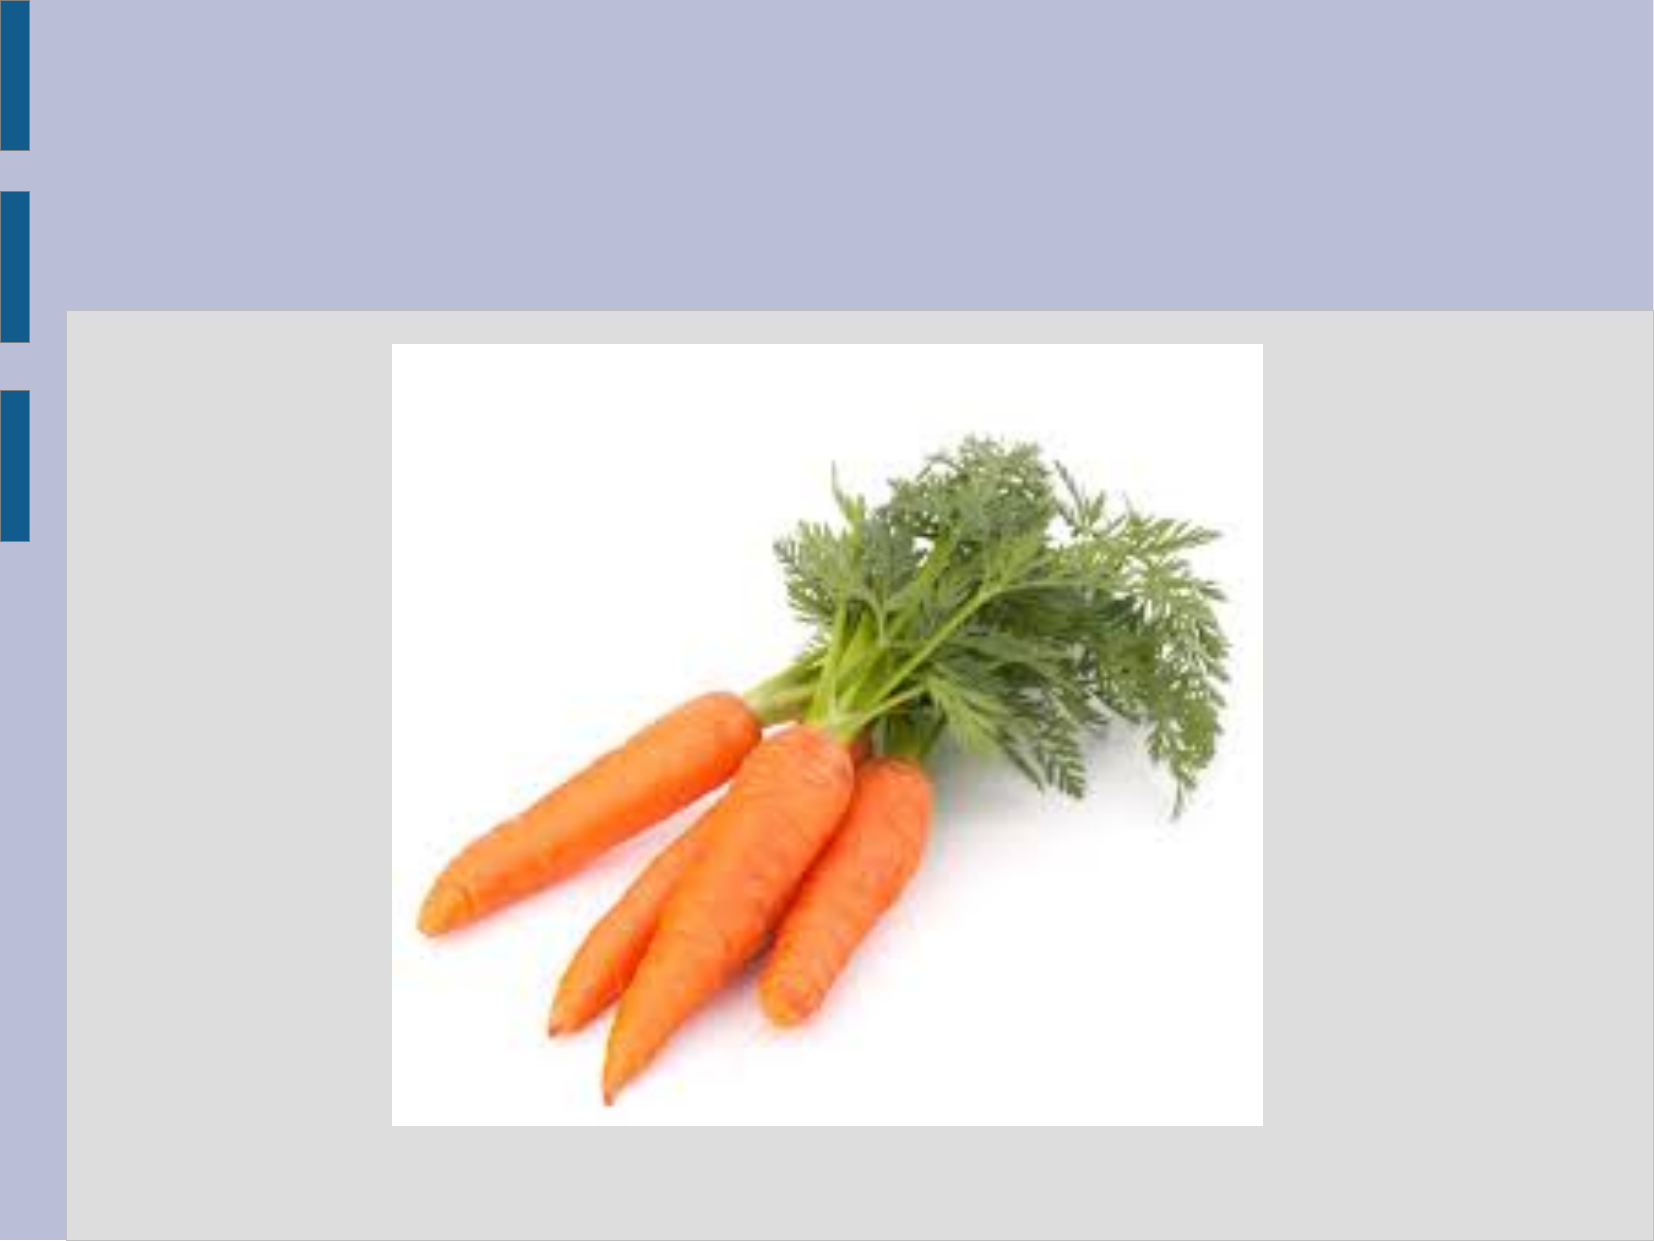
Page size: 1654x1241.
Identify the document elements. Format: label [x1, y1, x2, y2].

picture [392, 344, 1263, 1126]
